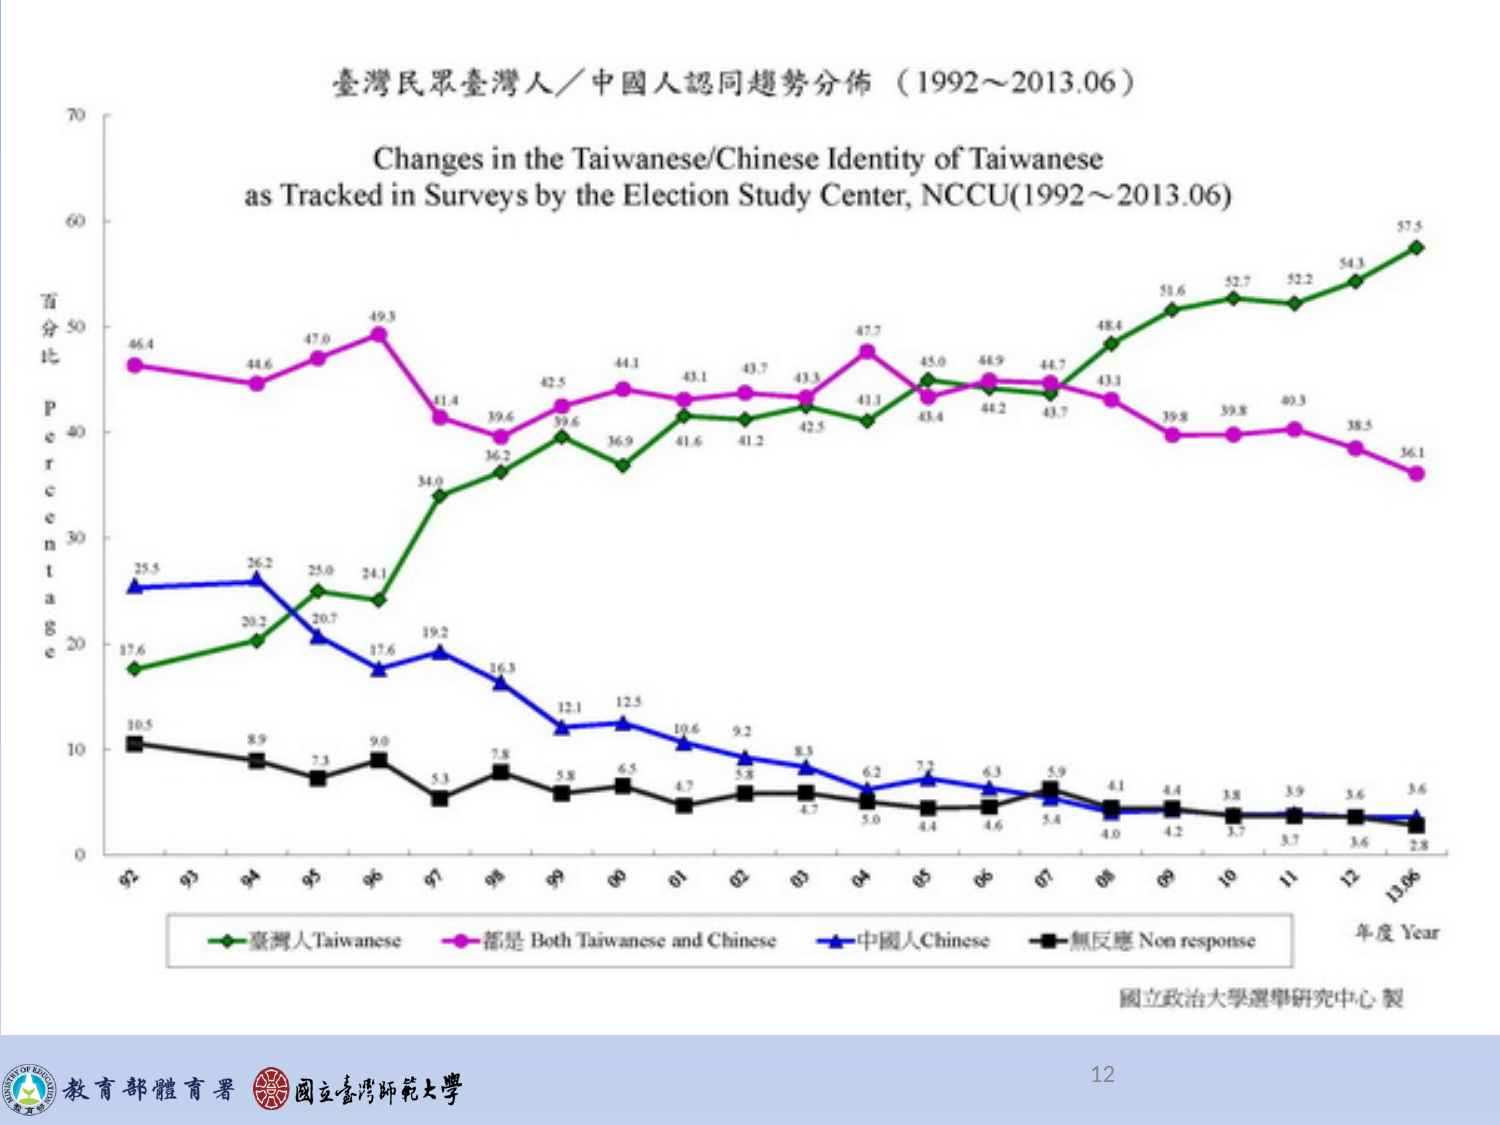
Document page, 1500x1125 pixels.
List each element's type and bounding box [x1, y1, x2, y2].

text_box [1074, 1042, 1426, 1103]
picture [1, 0, 1500, 1036]
